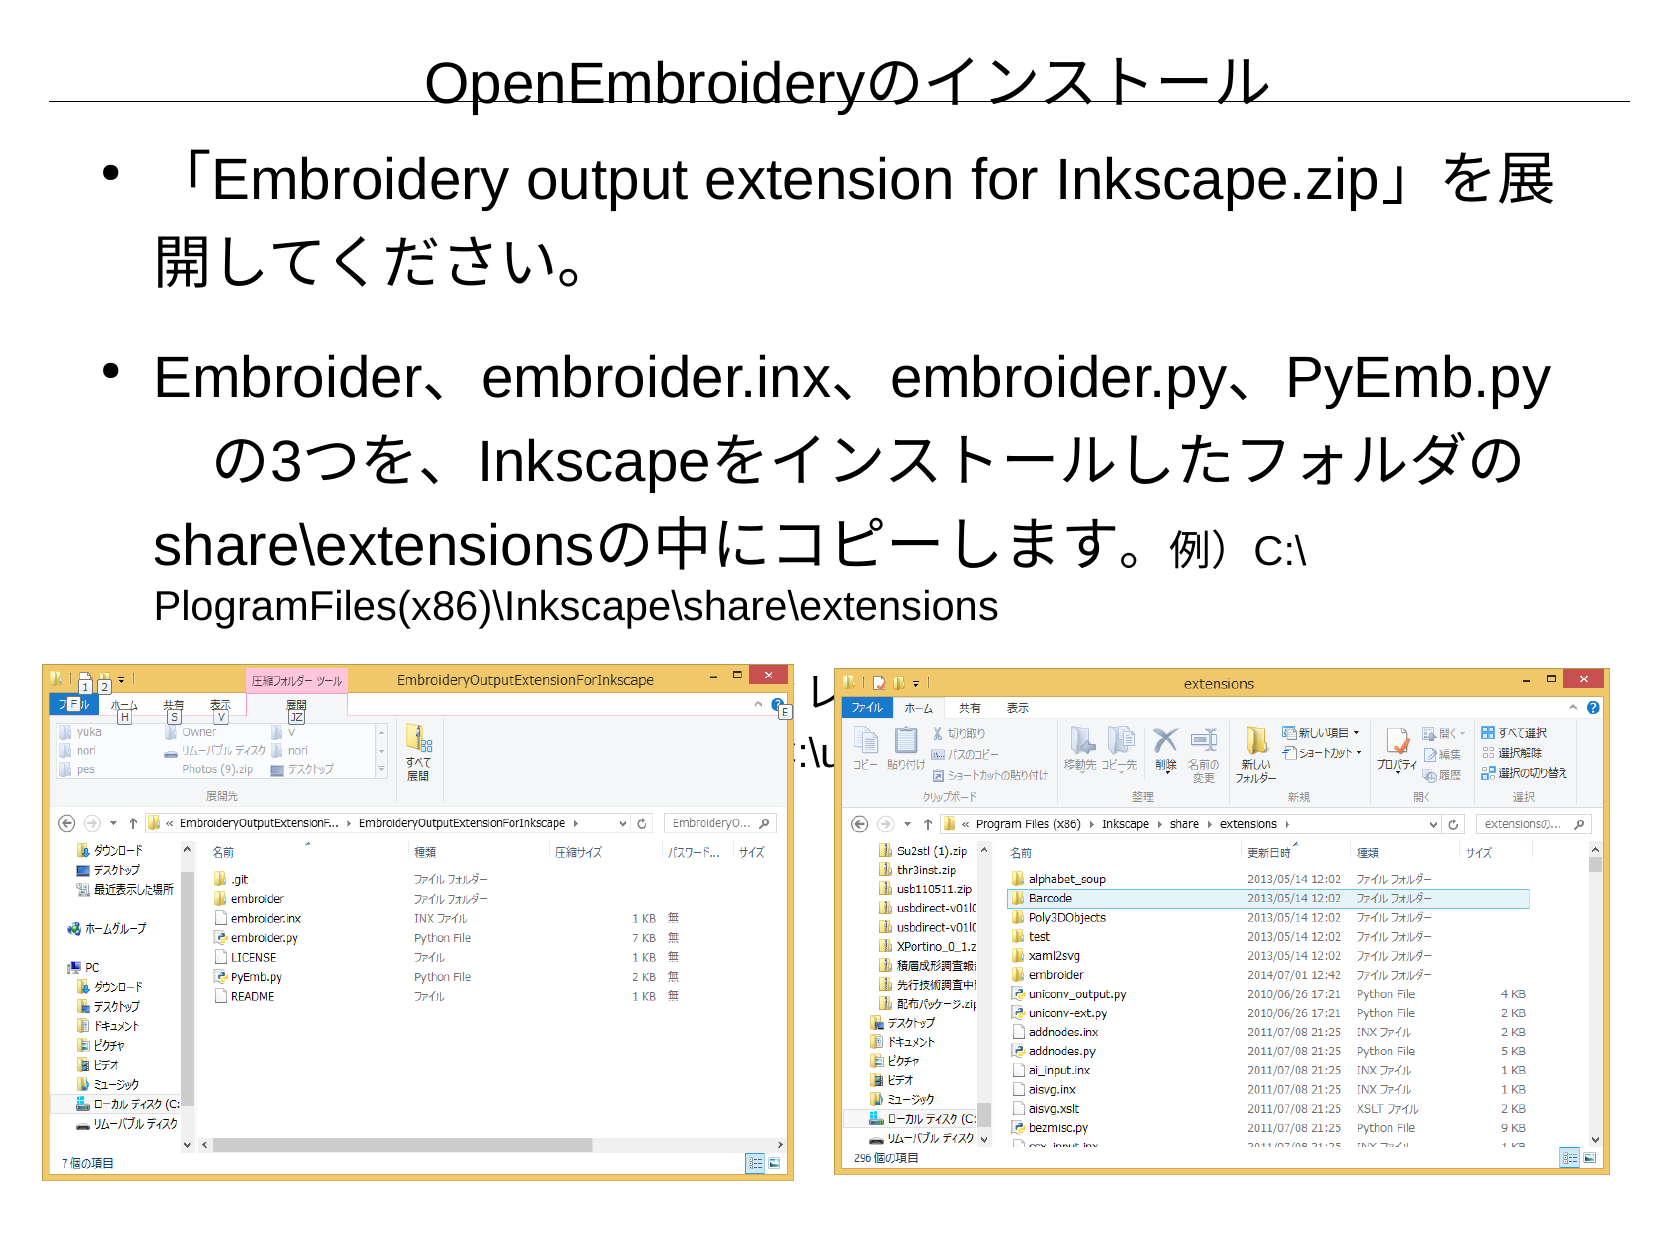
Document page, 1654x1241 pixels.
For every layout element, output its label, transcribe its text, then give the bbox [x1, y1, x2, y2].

title OpenEmbroideryのインストール [0, 0, 1654, 178]
list 「Embroidery output extension for Inkscape.zip」を展開してください。 Embroider、embroider.inx、embroider.py、PyEmb.py の3つを、Inkscapeをインストールしたフォルダのshare\extensionsの中にコピーします。例）C:\PlogramFiles(x86)\Inkscape\share\extensions ※インストール後、ホームディレクトリへのショートカットを作成してください。例えばここでは C:\user\owner になります。 [82, 178, 1571, 852]
picture [42, 664, 794, 1181]
picture [834, 668, 1610, 1175]
